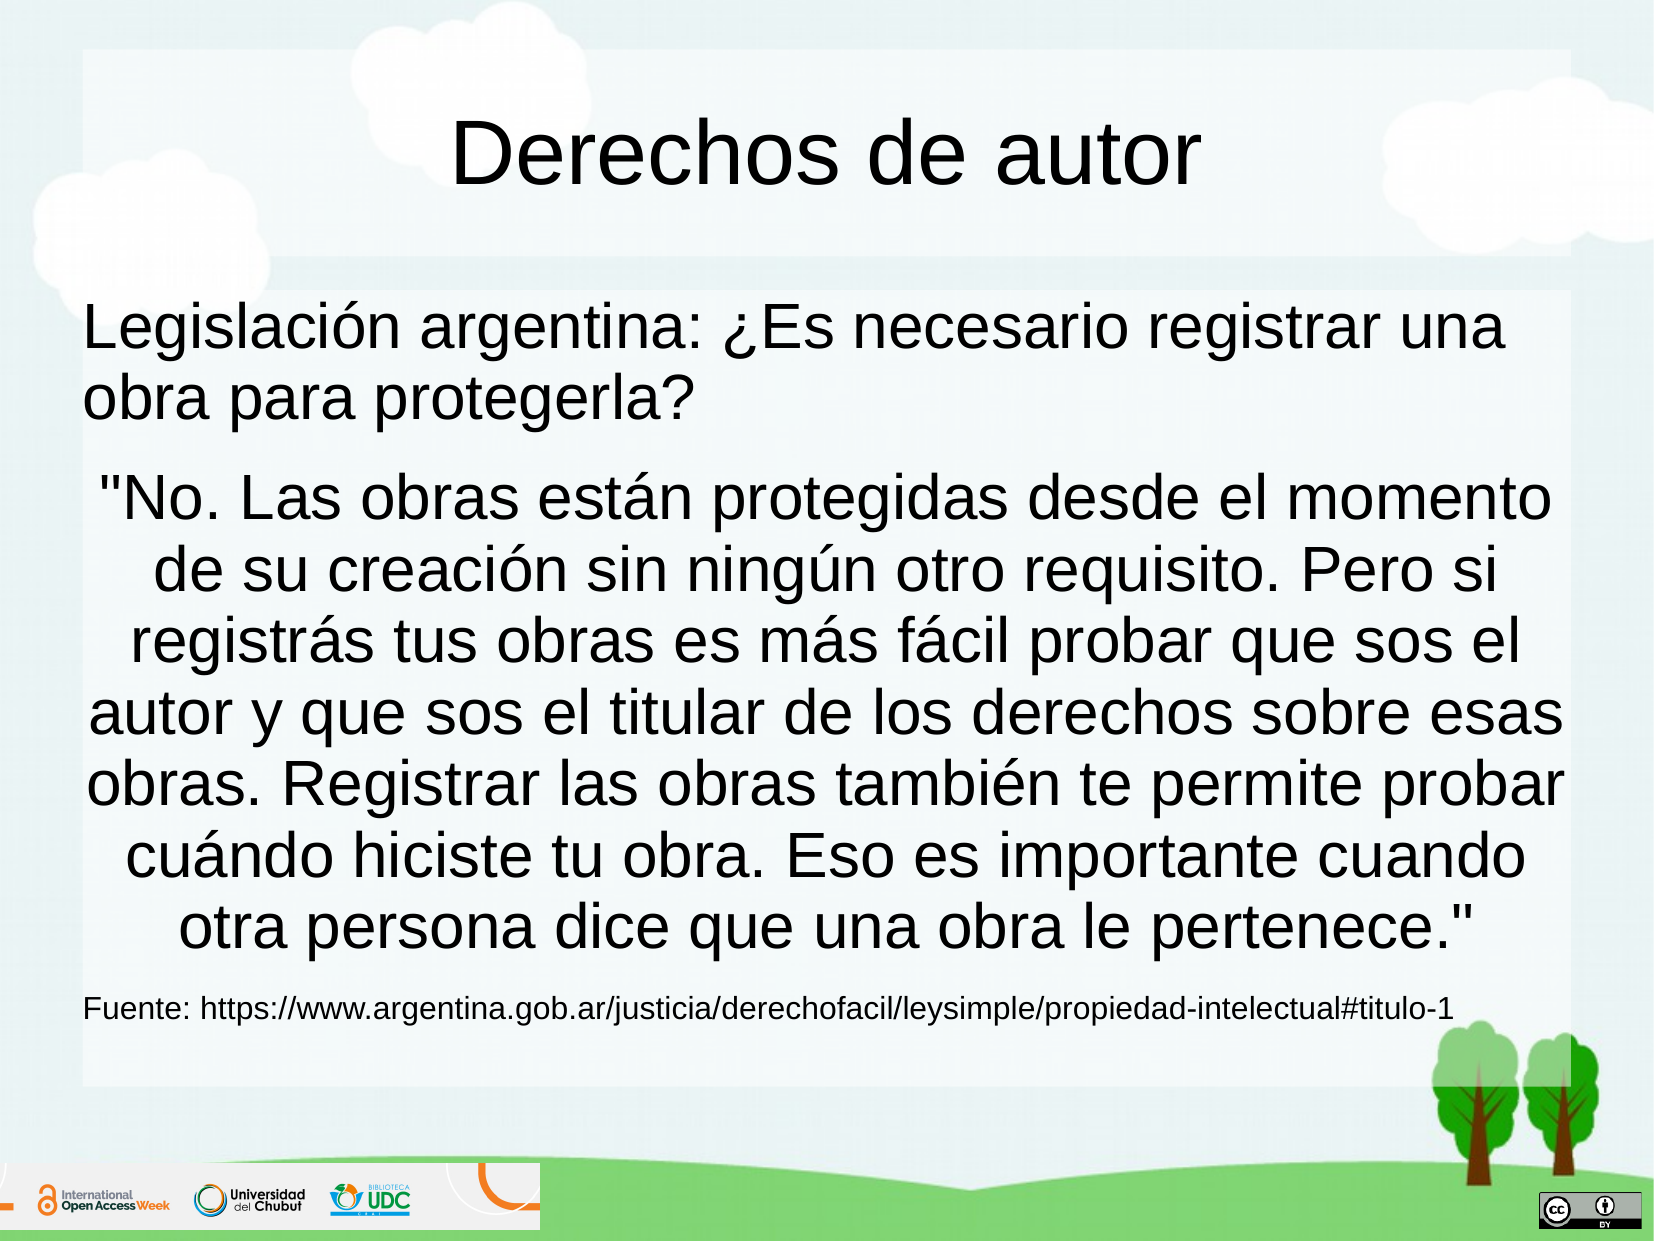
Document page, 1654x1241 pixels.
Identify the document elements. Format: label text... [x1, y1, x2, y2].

list Legislación argentina: ¿Es necesario registrar una obra para protegerla? "No. Las obras están protegidas desde el momento de su creación sin ningún otro requisito. Pero si registrás tus obras es más fácil probar que sos el autor y que sos el titular de los derechos sobre esas obras. Registrar las obras también te permite probar cuándo hiciste tu obra. Eso es importante cuando otra persona dice que una obra le pertenece." Fuente: https://www.argentina.gob.ar/justicia/derechofacil/leysimple/propiedad-intelectual#titulo-1 [82, 290, 1571, 1087]
picture [0, 0, 1654, 1241]
title Derechos de autor [82, 49, 1571, 257]
